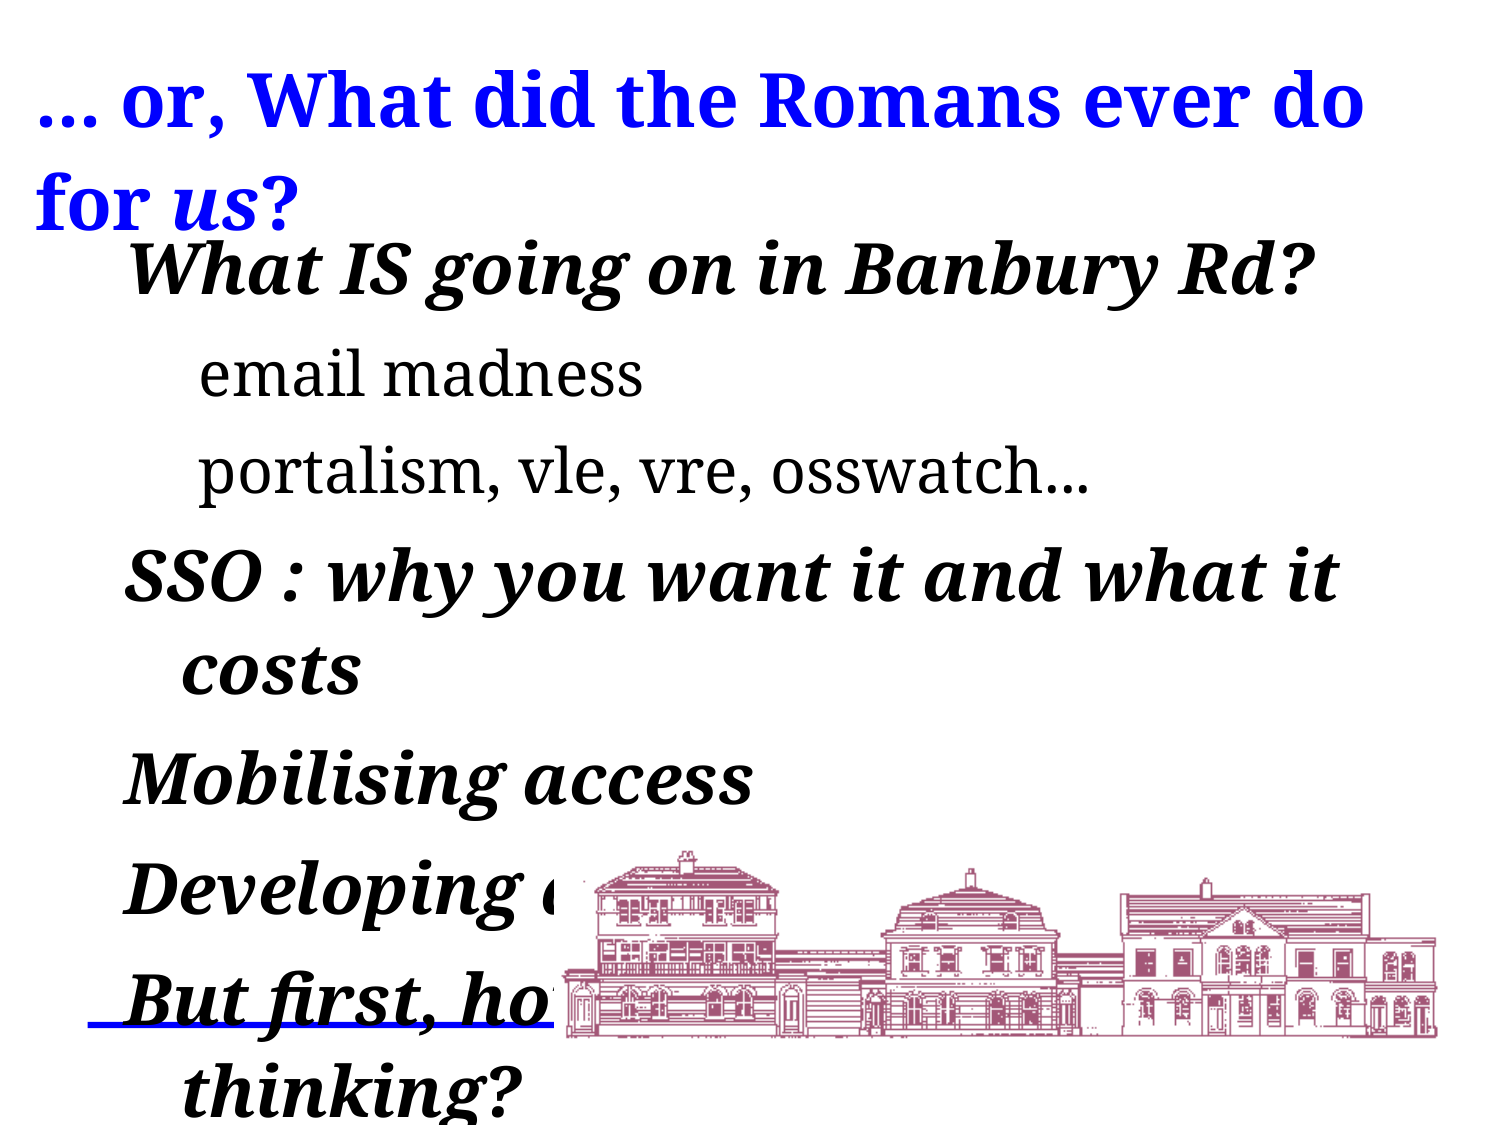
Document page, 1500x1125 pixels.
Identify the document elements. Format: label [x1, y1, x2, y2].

picture [554, 837, 1455, 1062]
